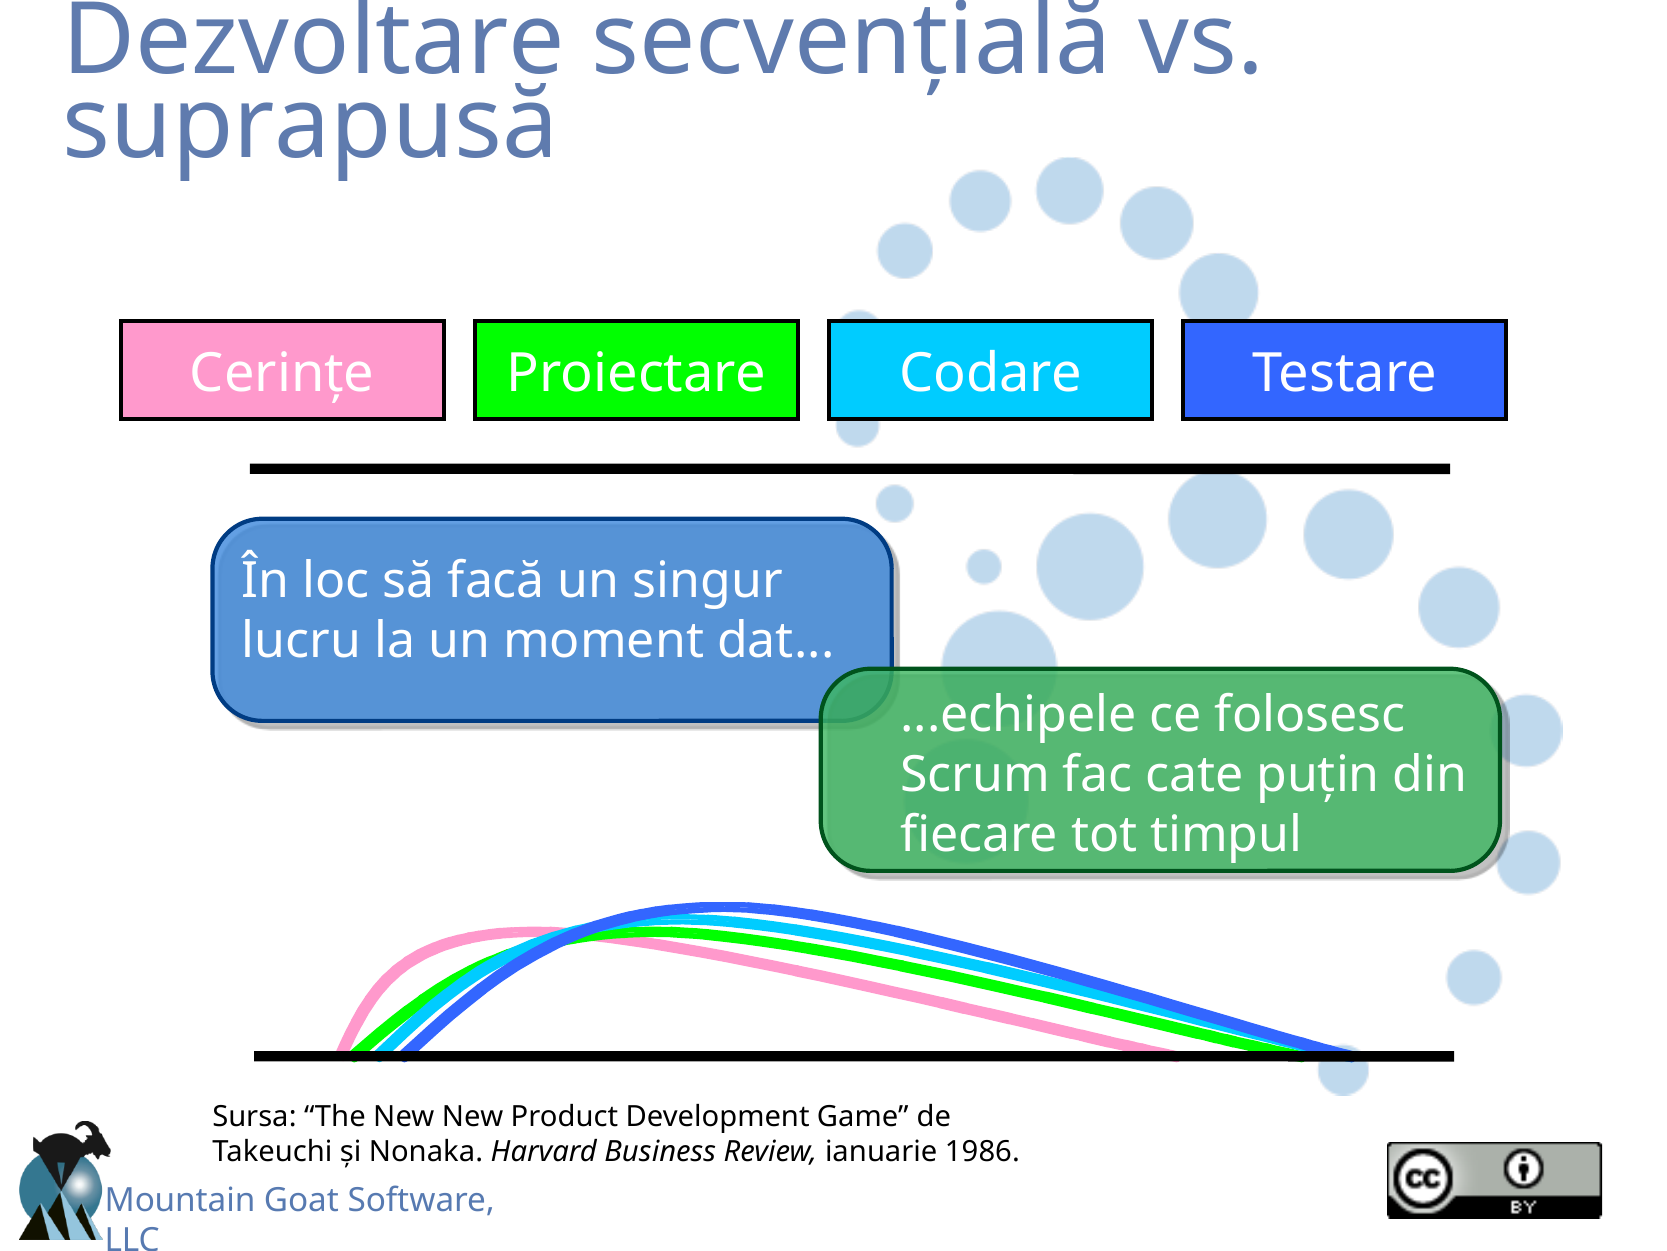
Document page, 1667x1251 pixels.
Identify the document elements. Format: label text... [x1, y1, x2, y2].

text_box În loc să facă un singur lucru la un moment dat... [233, 540, 869, 702]
text_box Proiectare [475, 321, 798, 419]
text_box Codare [829, 321, 1152, 419]
text_box [1236, 836, 1250, 848]
text_box [1096, 836, 1112, 848]
text_box [212, 518, 1498, 871]
text_box Sursa: “The New New Product Development Game” de Takeuchi și Nonaka. Harvard Business Review, ianuarie 1986. [212, 1091, 1040, 1172]
picture [335, 902, 1362, 1051]
picture [335, 1062, 1362, 1066]
text_box Cerințe [121, 321, 444, 419]
text_box [1266, 836, 1280, 848]
text_box [989, 838, 1002, 848]
title Dezvoltare secvențială vs. suprapusă [56, 0, 1609, 288]
text_box Testare [1183, 321, 1506, 419]
text_box ...echipele ce folosesc Scrum fac cate puțin din fiecare tot timpul [892, 673, 1552, 836]
